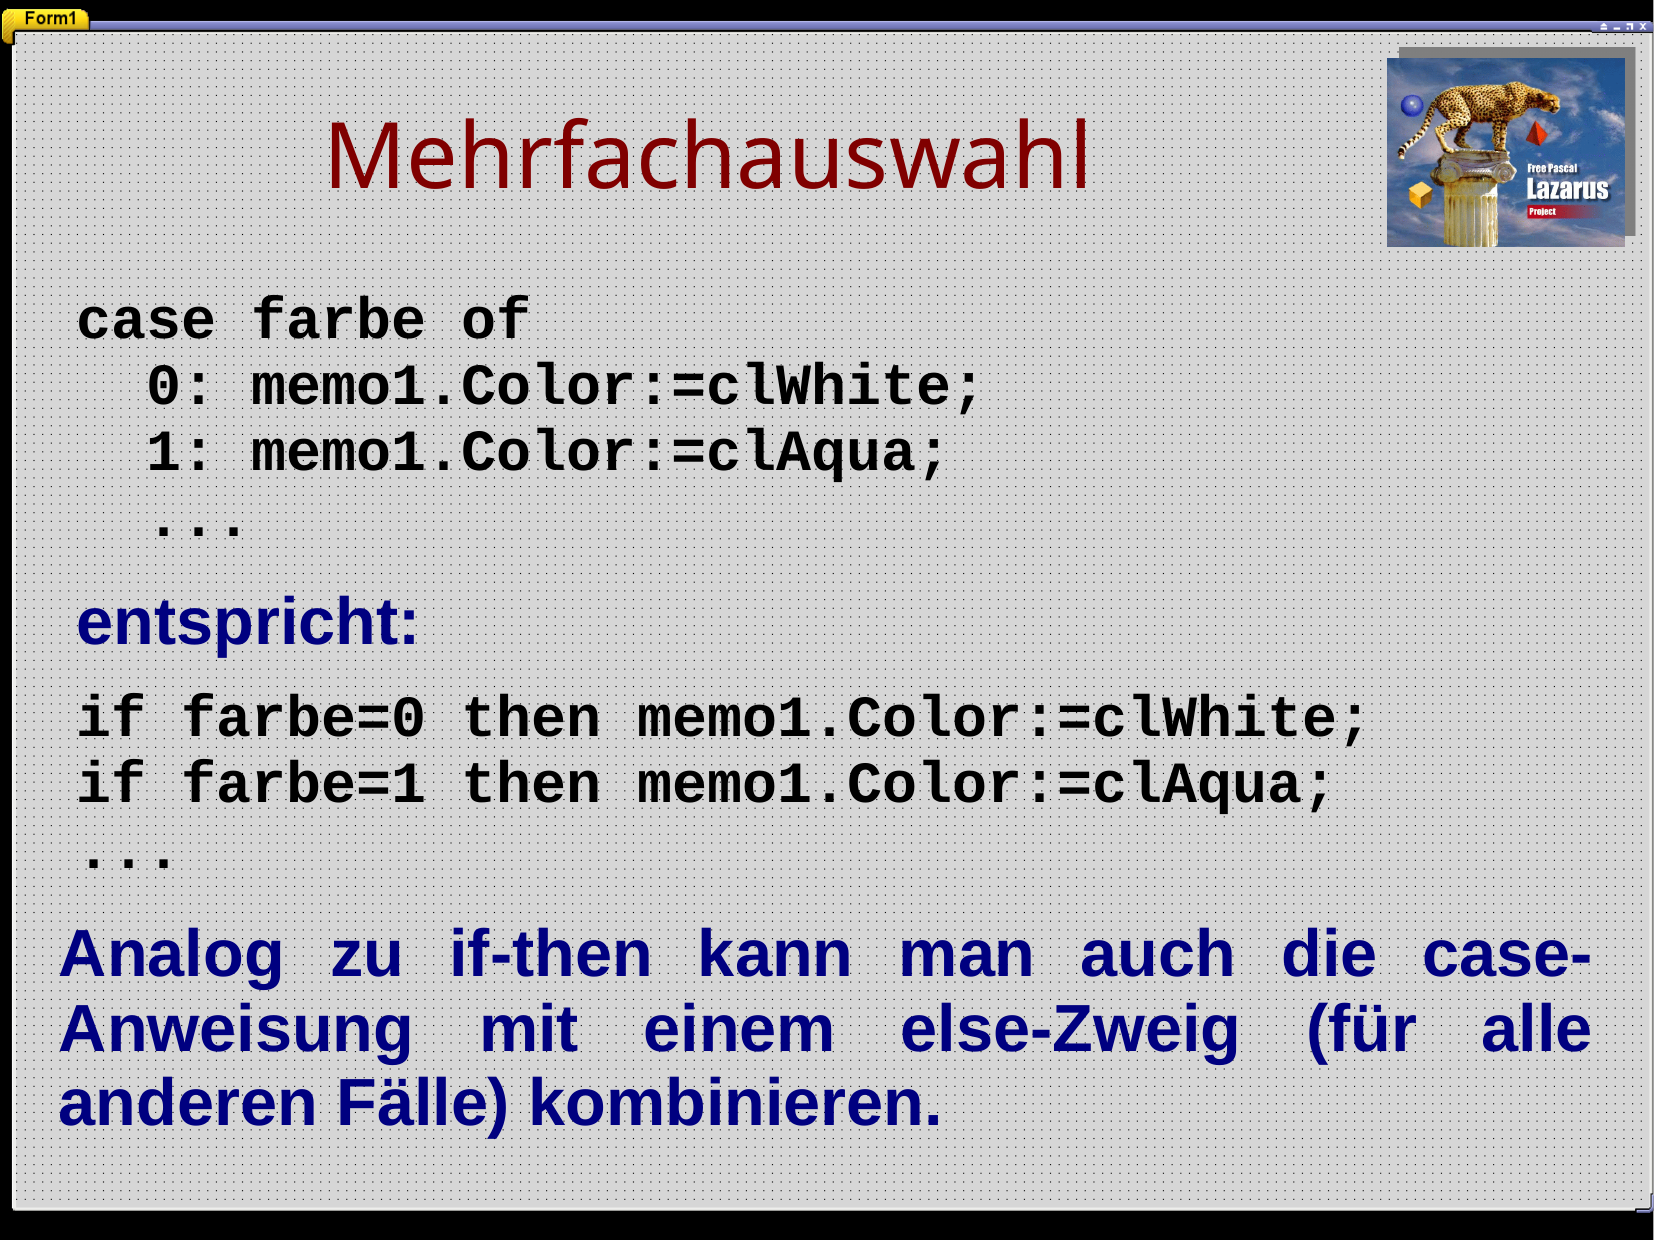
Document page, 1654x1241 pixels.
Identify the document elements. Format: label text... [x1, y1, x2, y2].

list case farbe of 0: memo1.Color:=clWhite; 1: memo1.Color:=clAqua; ... entspricht: if farbe=0 then memo1.Color:=clWhite; if farbe=1 then memo1.Color:=clAqua; ... Analog zu if-then kann man auch die case-Anweisung mit einem else-Zweig (für alle anderen Fälle) kombinieren. [59, 290, 1595, 1167]
picture [2, 8, 1654, 1213]
title Mehrfachauswahl [29, 56, 1388, 250]
